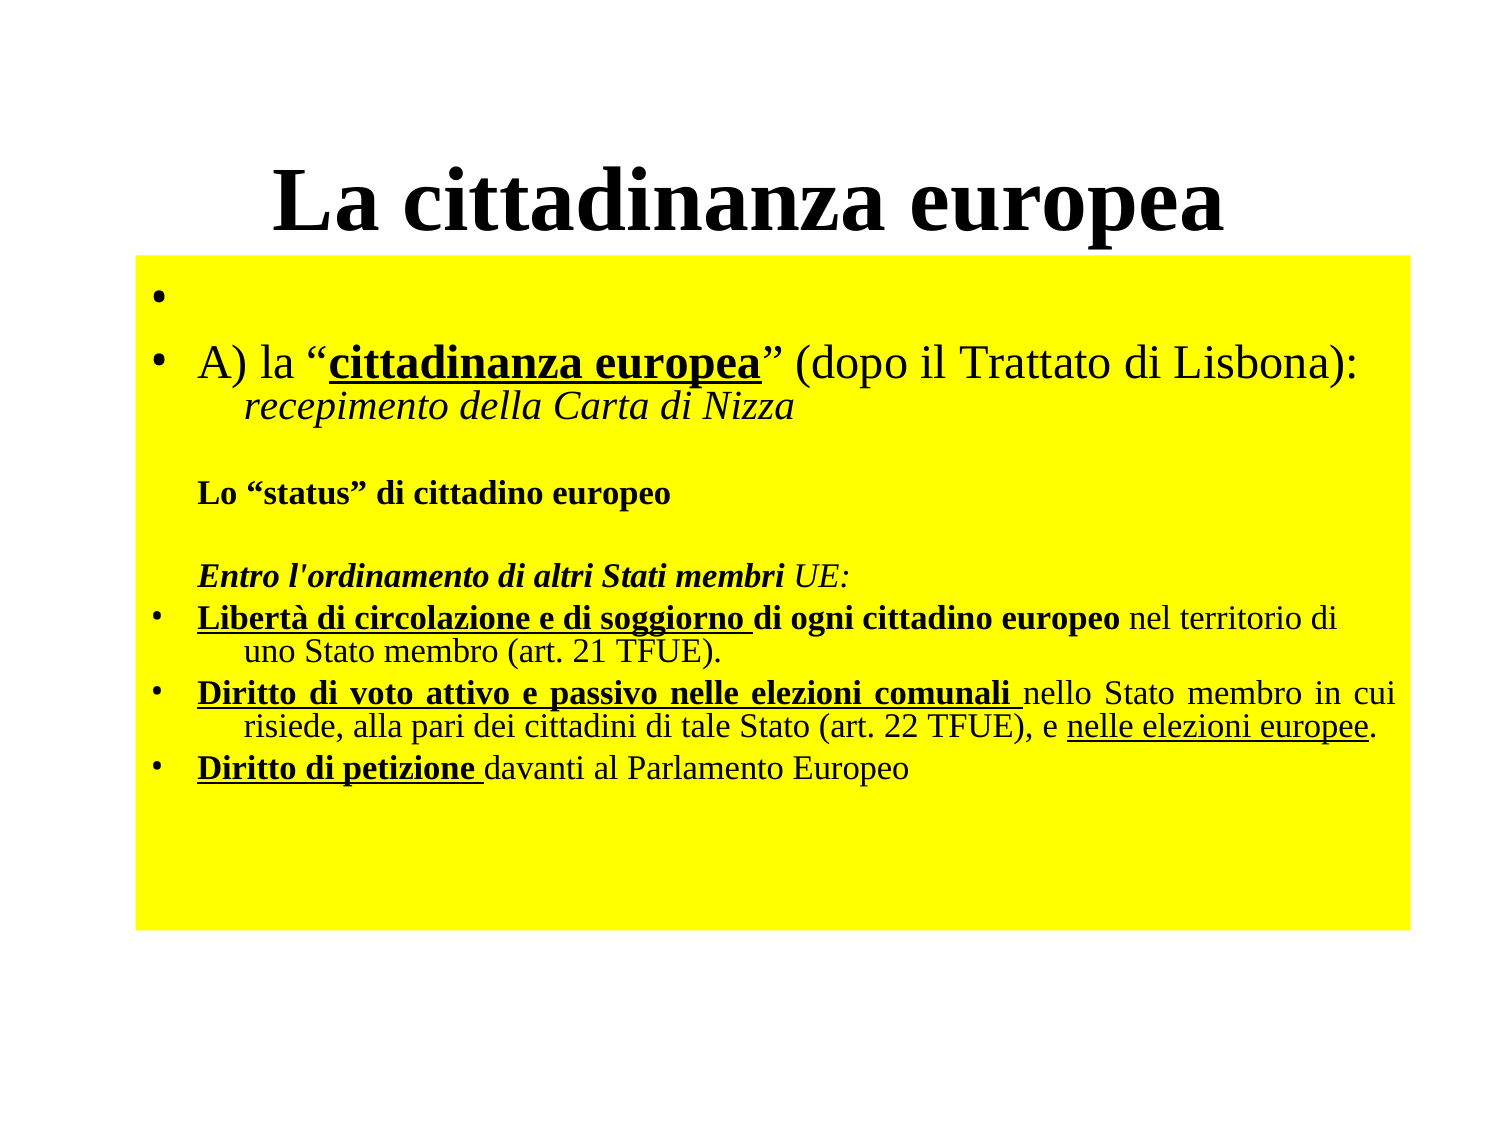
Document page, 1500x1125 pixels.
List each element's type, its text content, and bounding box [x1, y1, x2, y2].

title La cittadinanza europea [112, 99, 1388, 288]
list A) la “cittadinanza europea” (dopo il Trattato di Lisbona): recepimento della Carta di Nizza Lo “status” di cittadino europeo Entro l'ordinamento di altri Stati membri UE: Libertà di circolazione e di soggiorno di ogni cittadino europeo nel territorio di uno Stato membro (art. 21 TFUE). Diritto di voto attivo e passivo nelle elezioni comunali nello Stato membro in cui risiede, alla pari dei cittadini di tale Stato (art. 22 TFUE), e nelle elezioni europee. Diritto di petizione davanti al Parlamento Europeo [135, 255, 1411, 931]
